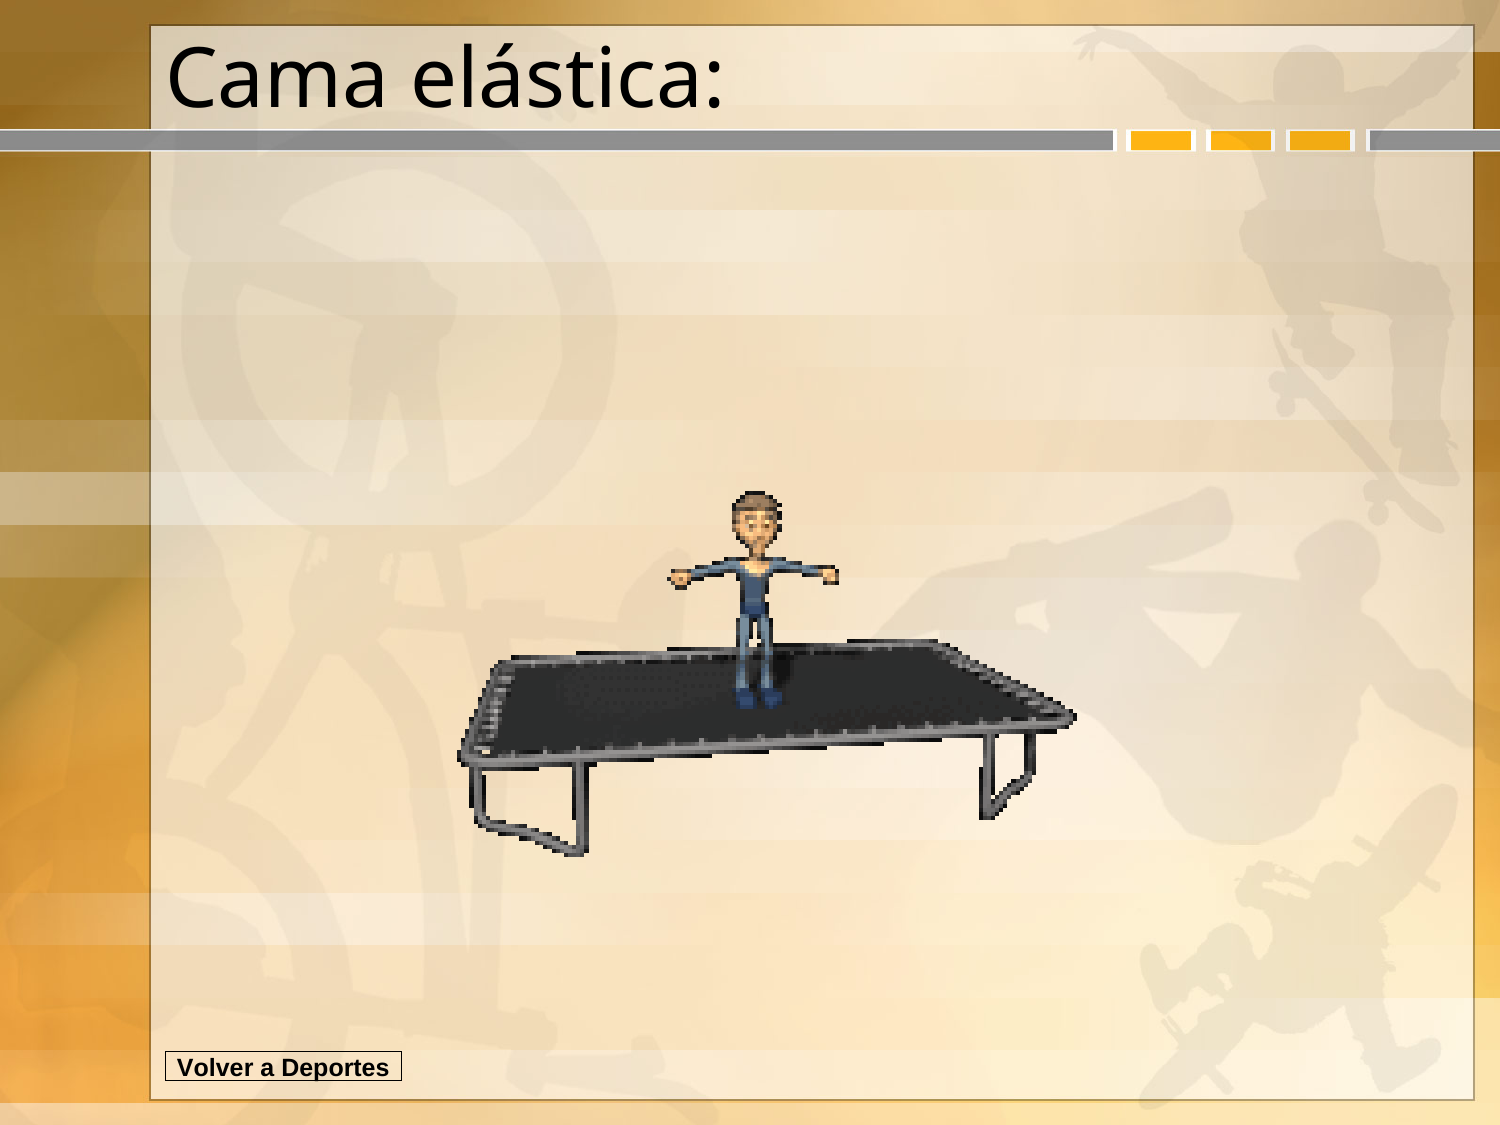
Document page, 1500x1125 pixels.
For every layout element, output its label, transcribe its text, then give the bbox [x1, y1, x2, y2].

title Cama elástica: [149, 0, 1463, 151]
text_box Volver a Deportes [165, 1051, 402, 1081]
picture [0, 0, 1500, 1125]
